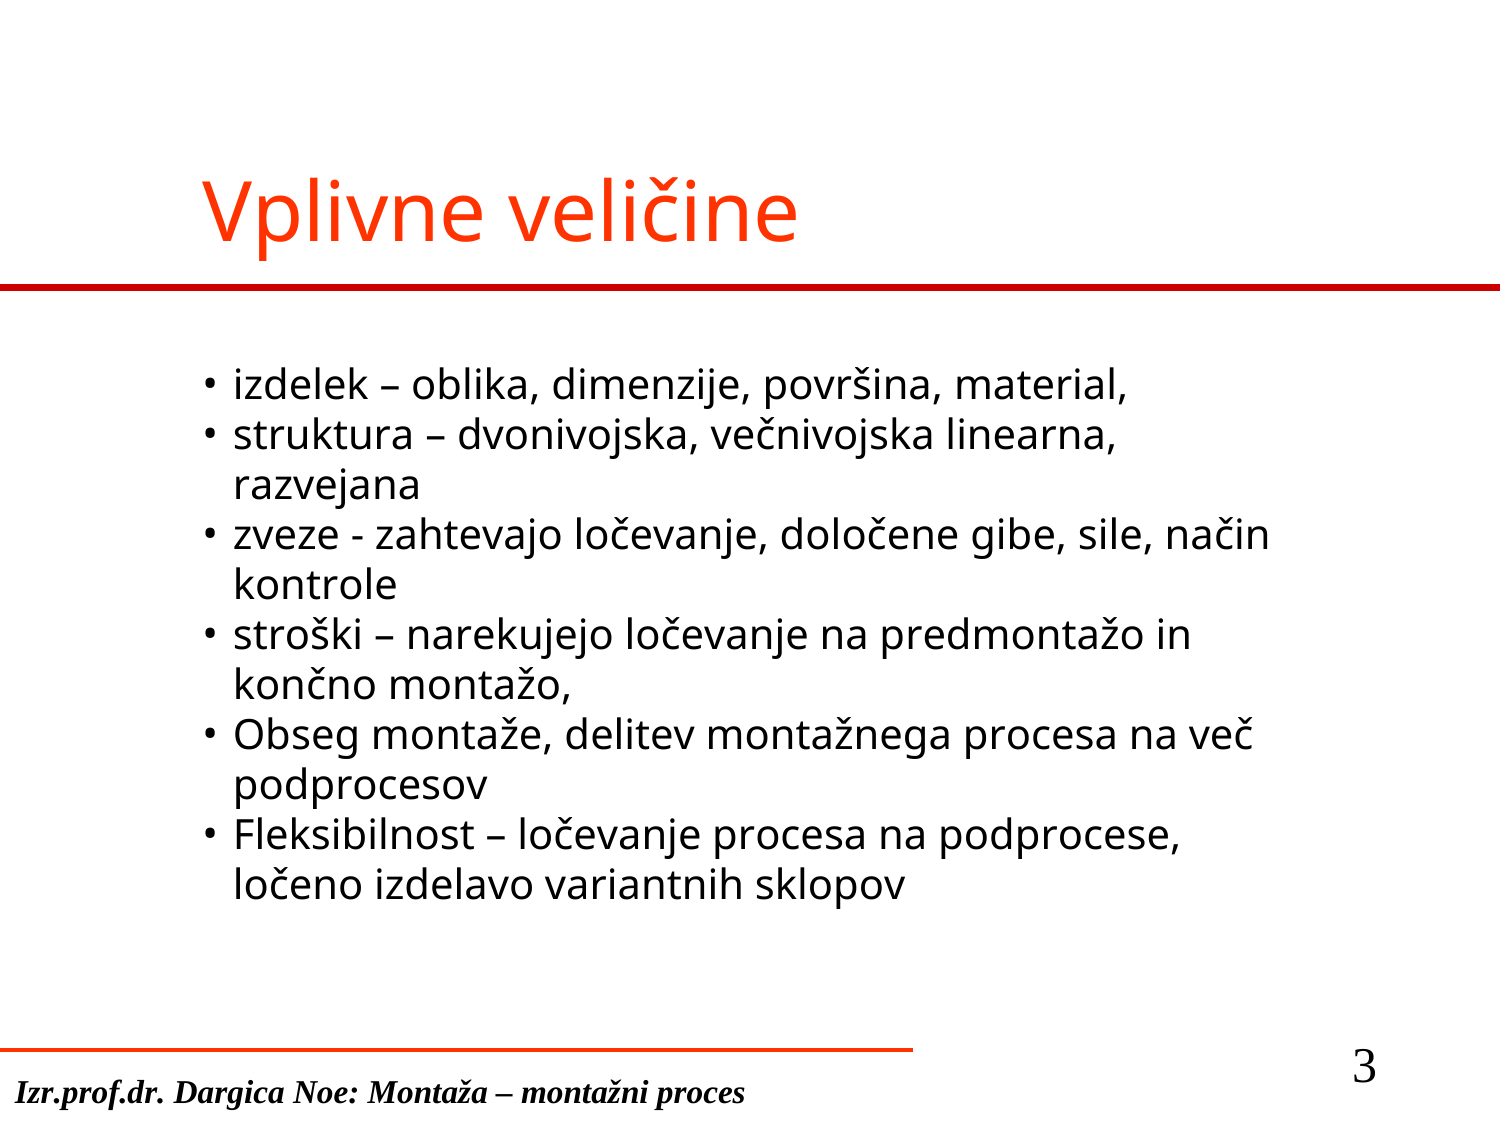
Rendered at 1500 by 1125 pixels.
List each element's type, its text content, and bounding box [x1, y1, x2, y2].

text_box Vplivne veličine izdelek – oblika, dimenzije, površina, material, struktura – dvonivojska, večnivojska linearna, razvejana zveze - zahtevajo ločevanje, določene gibe, sile, način kontrole stroški – narekujejo ločevanje na predmontažo in končno montažo, Obseg montaže, delitev montažnega procesa na več podprocesov Fleksibilnost – ločevanje procesa na podprocese, ločeno izdelavo variantnih sklopov [187, 291, 1313, 916]
text_box Vplivne veličine izdelek – oblika, dimenzije, površina, material, struktura – dvonivojska, večnivojska linearna, razvejana zveze - zahtevajo ločevanje, določene gibe, sile, način kontrole stroški – narekujejo ločevanje na predmontažo in končno montažo, Obseg montaže, delitev montažnega procesa na več podprocesov Fleksibilnost – ločevanje procesa na podprocese, ločeno izdelavo variantnih sklopov [187, 149, 1313, 284]
